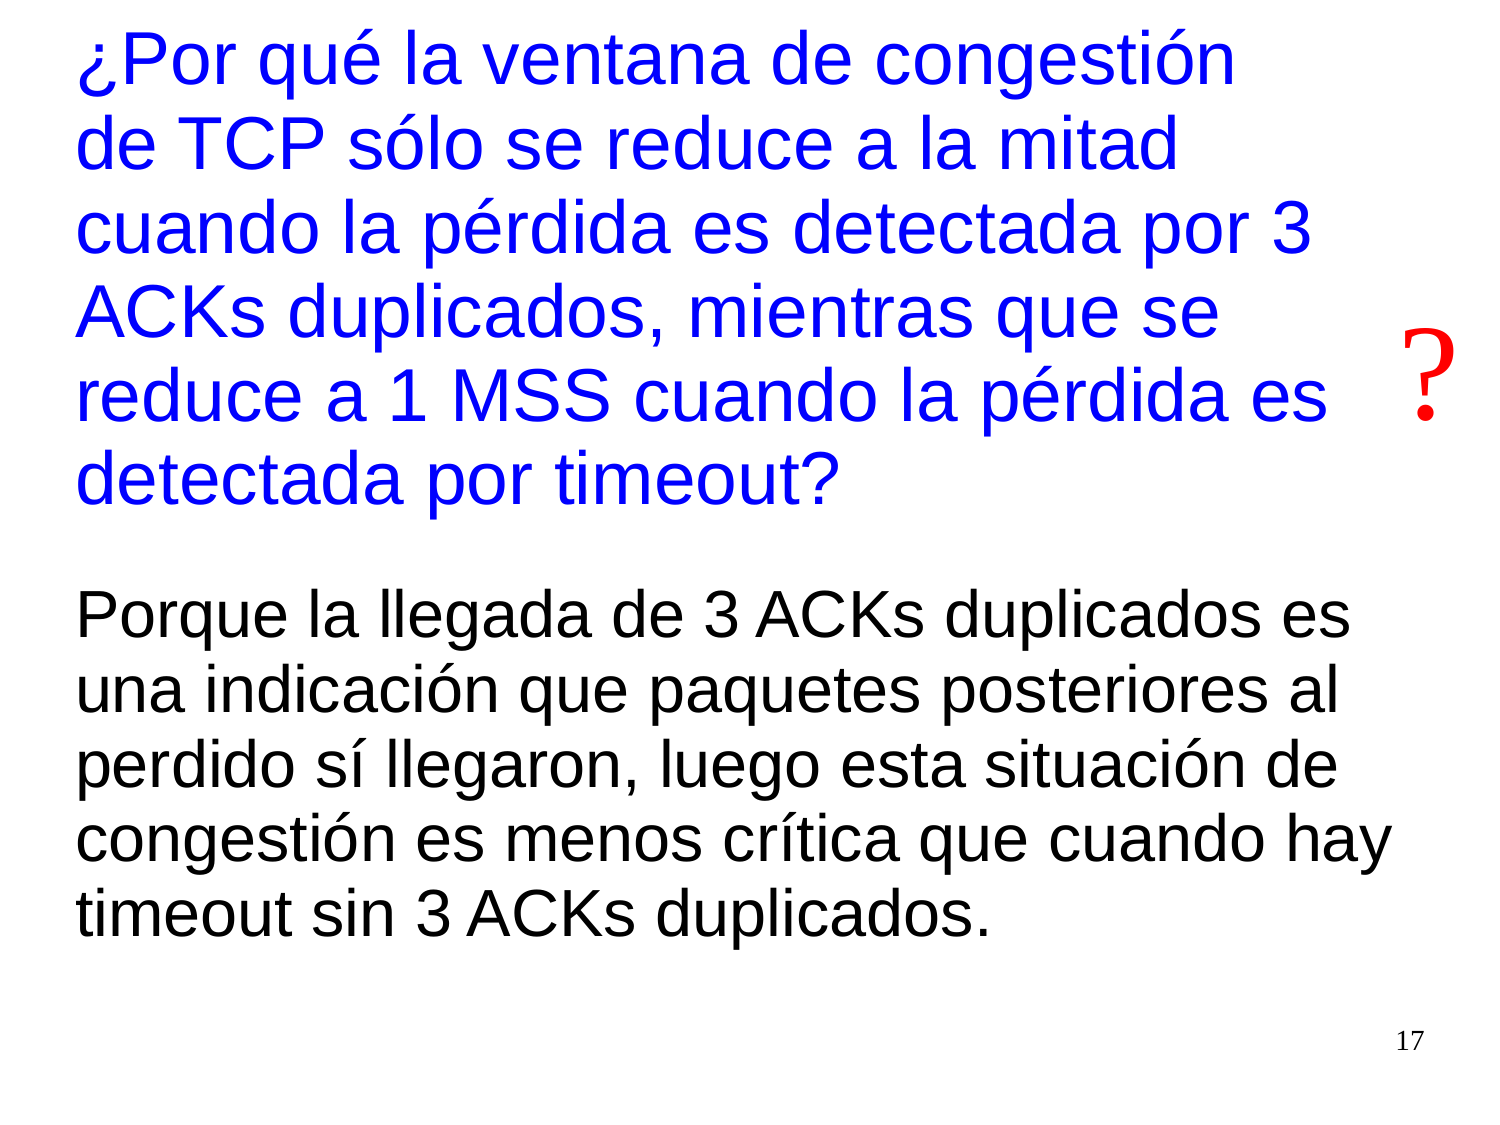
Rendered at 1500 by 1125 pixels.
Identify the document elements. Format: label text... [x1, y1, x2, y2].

title ¿Por qué la ventana de congestión de TCP sólo se reduce a la mitad cuando la pérdida es detectada por 3 ACKs duplicados, mientras que se reduce a 1 MSS cuando la pérdida es detectada por timeout? [75, 17, 1338, 577]
list Porque la llegada de 3 ACKs duplicados es una indicación que paquetes posteriores al perdido sí llegaron, luego esta situación de congestión es menos crítica que cuando hay timeout sin 3 ACKs duplicados. [75, 577, 1463, 998]
